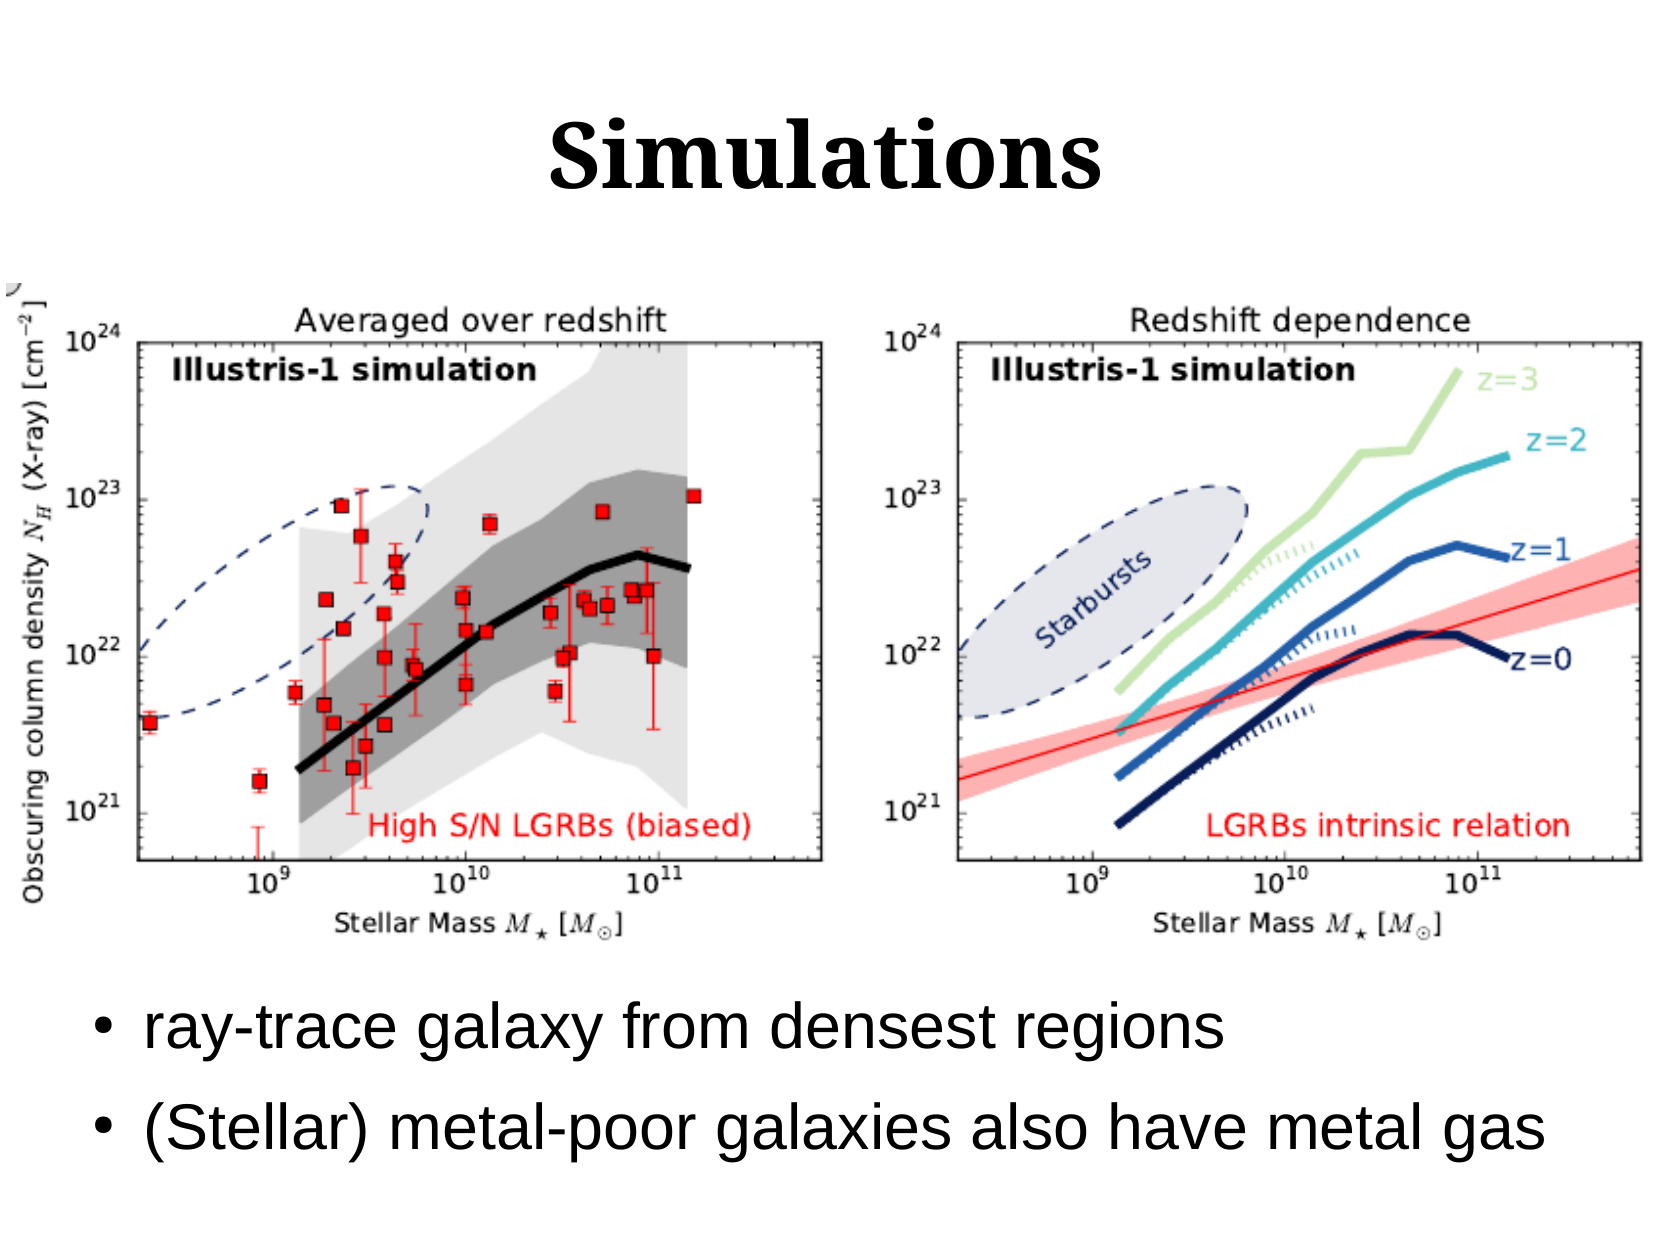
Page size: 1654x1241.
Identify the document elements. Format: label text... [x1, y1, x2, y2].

title Simulations [82, 49, 1571, 257]
picture [6, 283, 1654, 962]
list ray-trace galaxy from densest regions (Stellar) metal-poor galaxies also have metal gas [75, 990, 1564, 1186]
